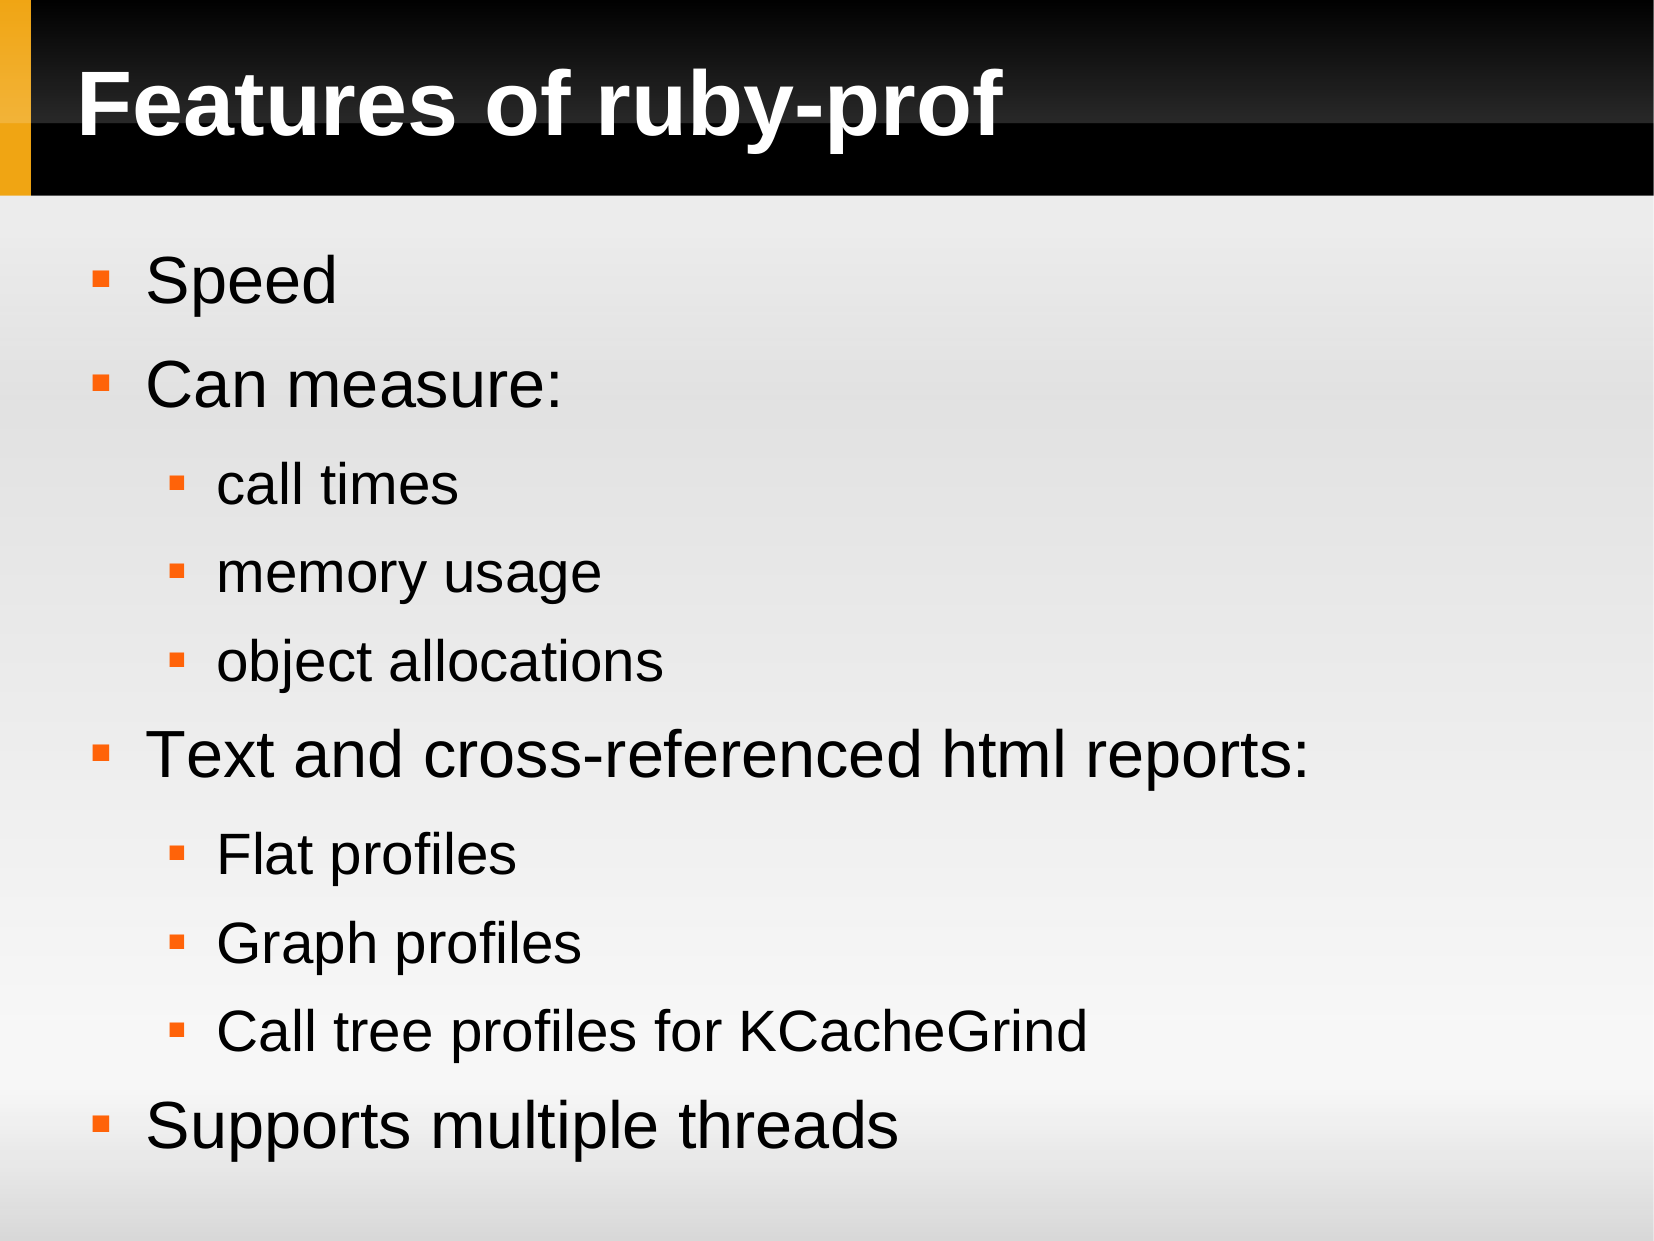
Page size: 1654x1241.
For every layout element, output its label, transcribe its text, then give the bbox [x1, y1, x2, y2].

picture [0, 0, 1654, 1241]
list Speed Can measure: call times memory usage object allocations Text and cross-referenced html reports: Flat profiles Graph profiles Call tree profiles for KCacheGrind Supports multiple threads [75, 242, 1564, 1163]
title Features of ruby-prof [76, 7, 1565, 200]
